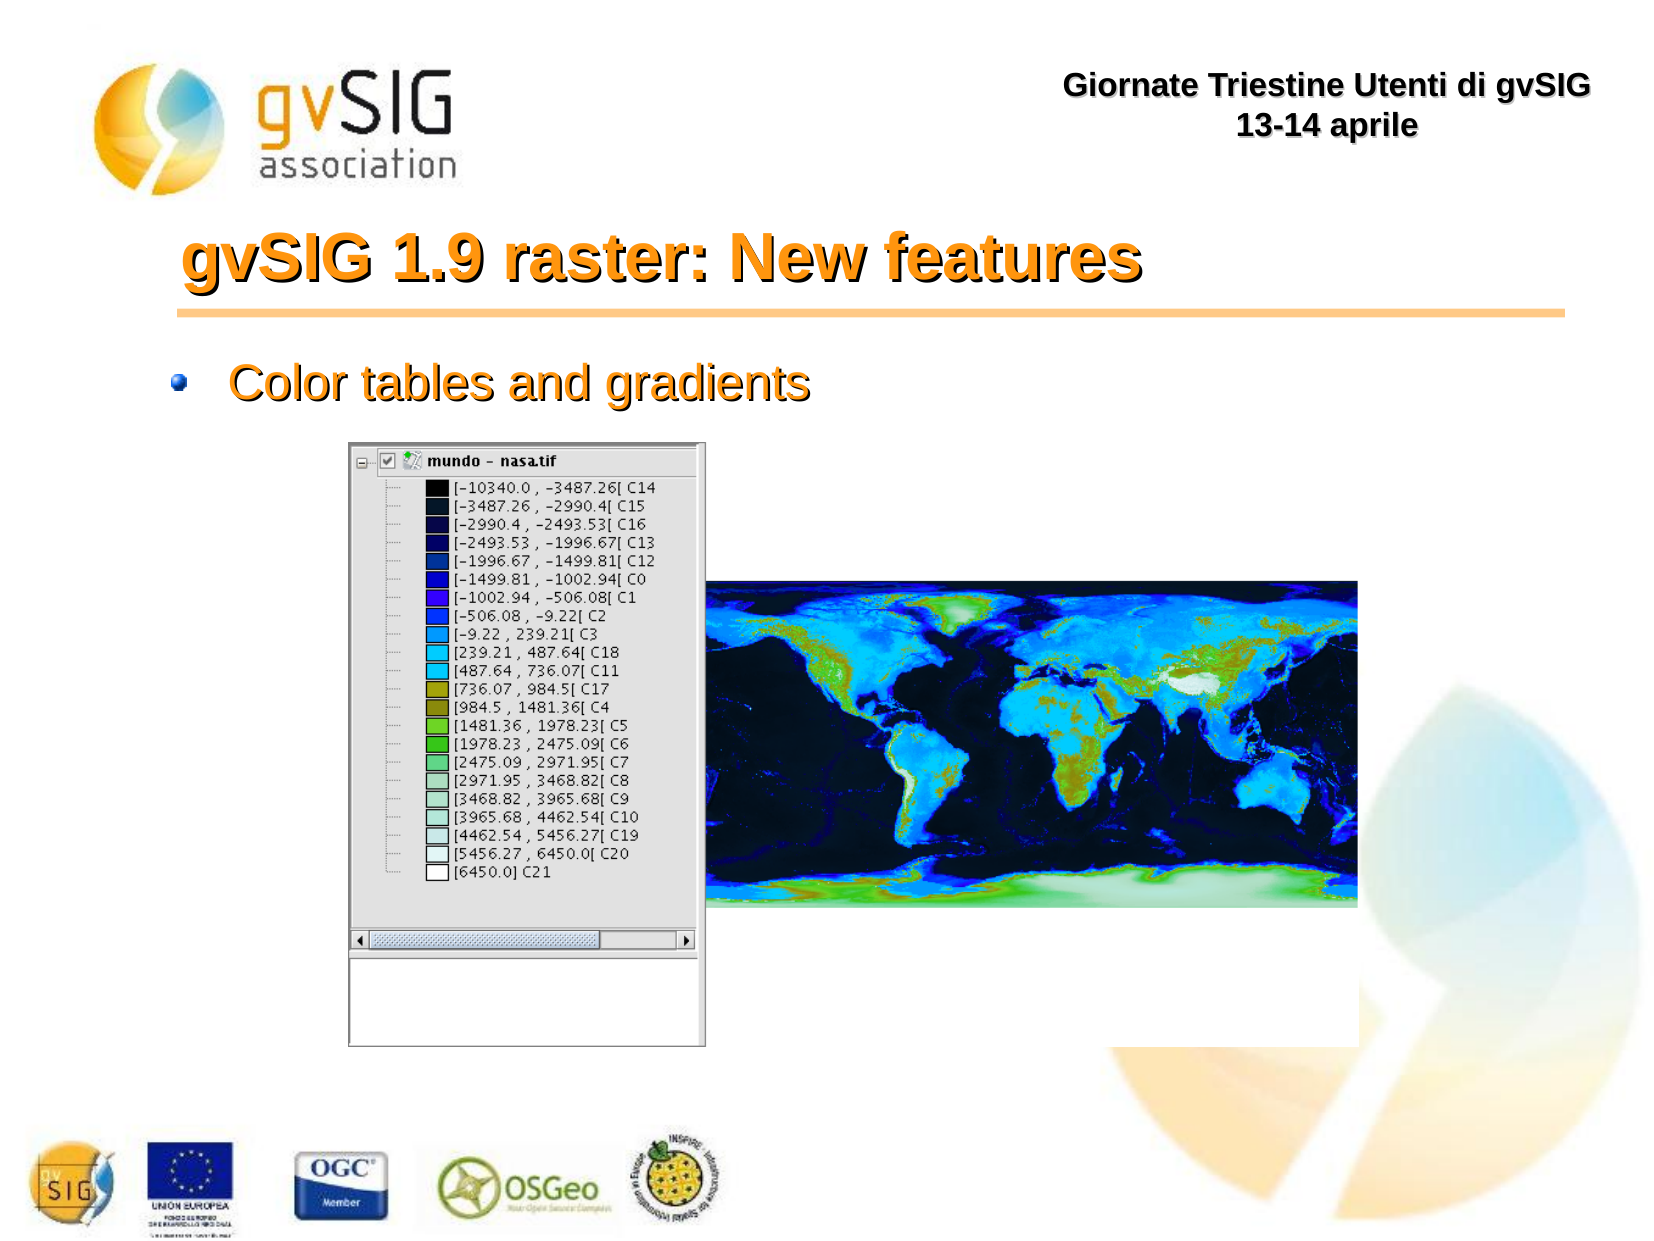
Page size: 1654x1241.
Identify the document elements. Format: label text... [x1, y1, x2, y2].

list Color tables and gradients [171, 354, 1388, 443]
text_box gvSIG 1.9 raster: New features [165, 211, 1447, 302]
picture [1, 0, 1654, 1241]
